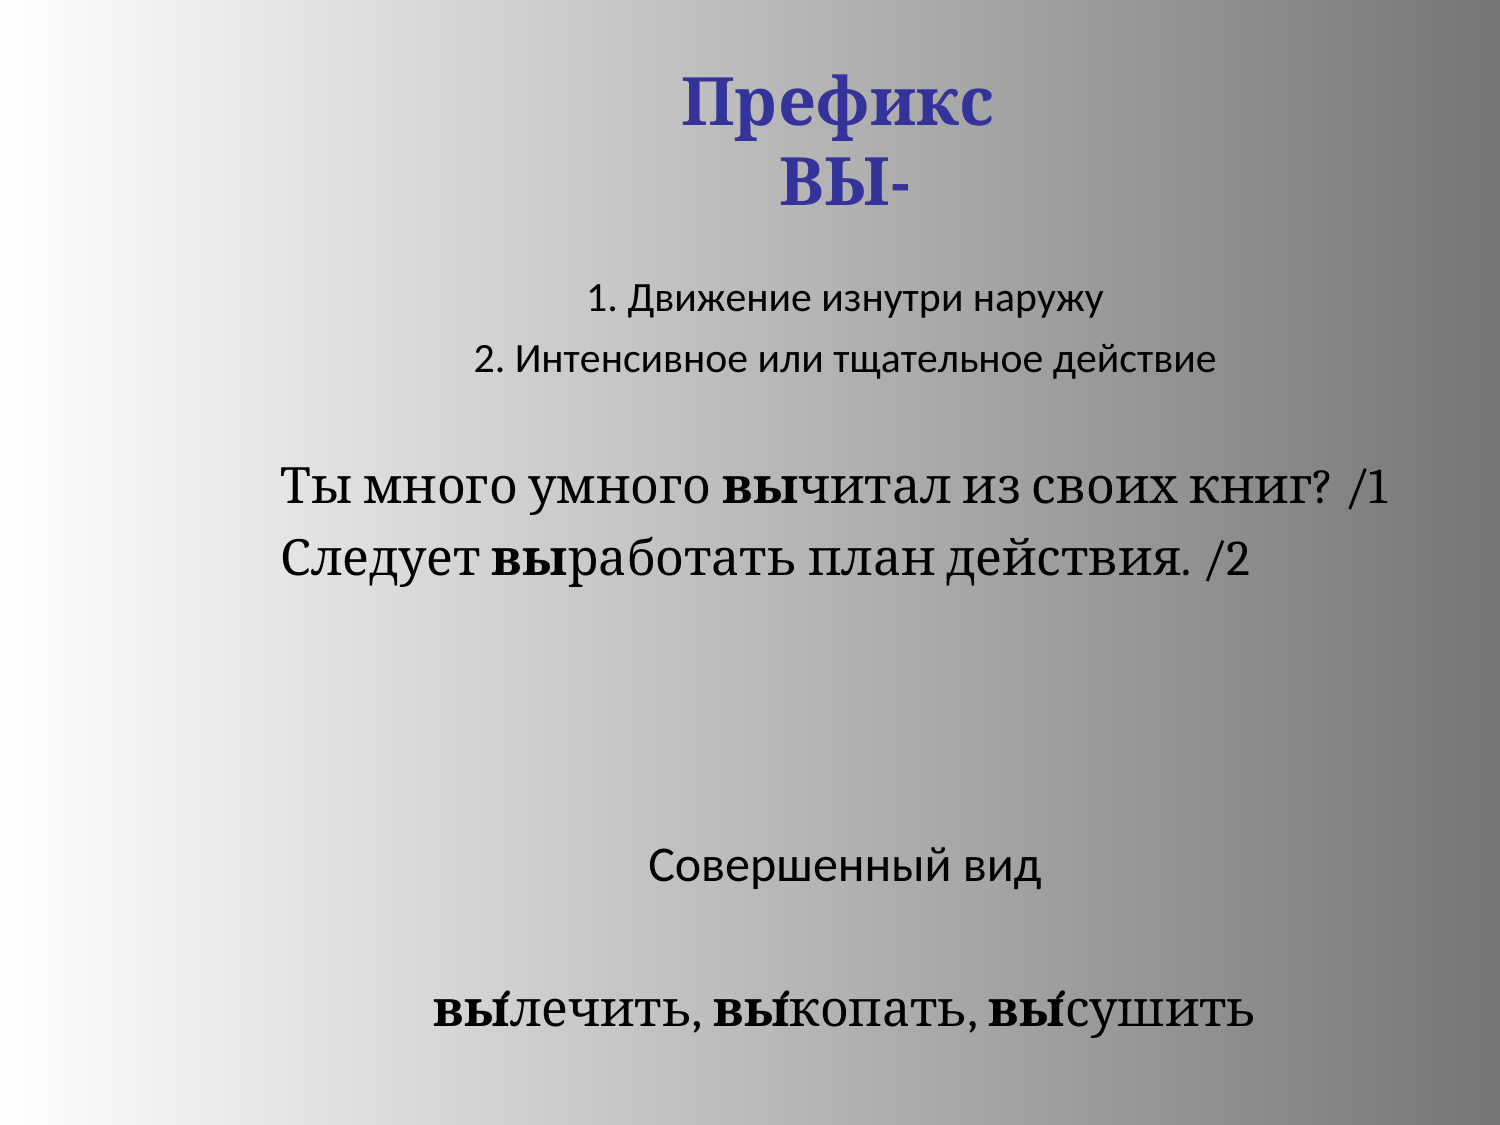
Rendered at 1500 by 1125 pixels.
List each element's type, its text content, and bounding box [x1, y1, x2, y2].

title Префикс ВЫ- [265, 45, 1426, 233]
list 1. Движение изнутри наружу 2. Интенсивное или тщательное действие Ты много умного вычитал из своих книг? /1 Следует выработать план действия. /2 [265, 262, 1426, 717]
text_box Совершенный вид вы́лечить, вы́копать, вы́сушить [265, 751, 1426, 1052]
